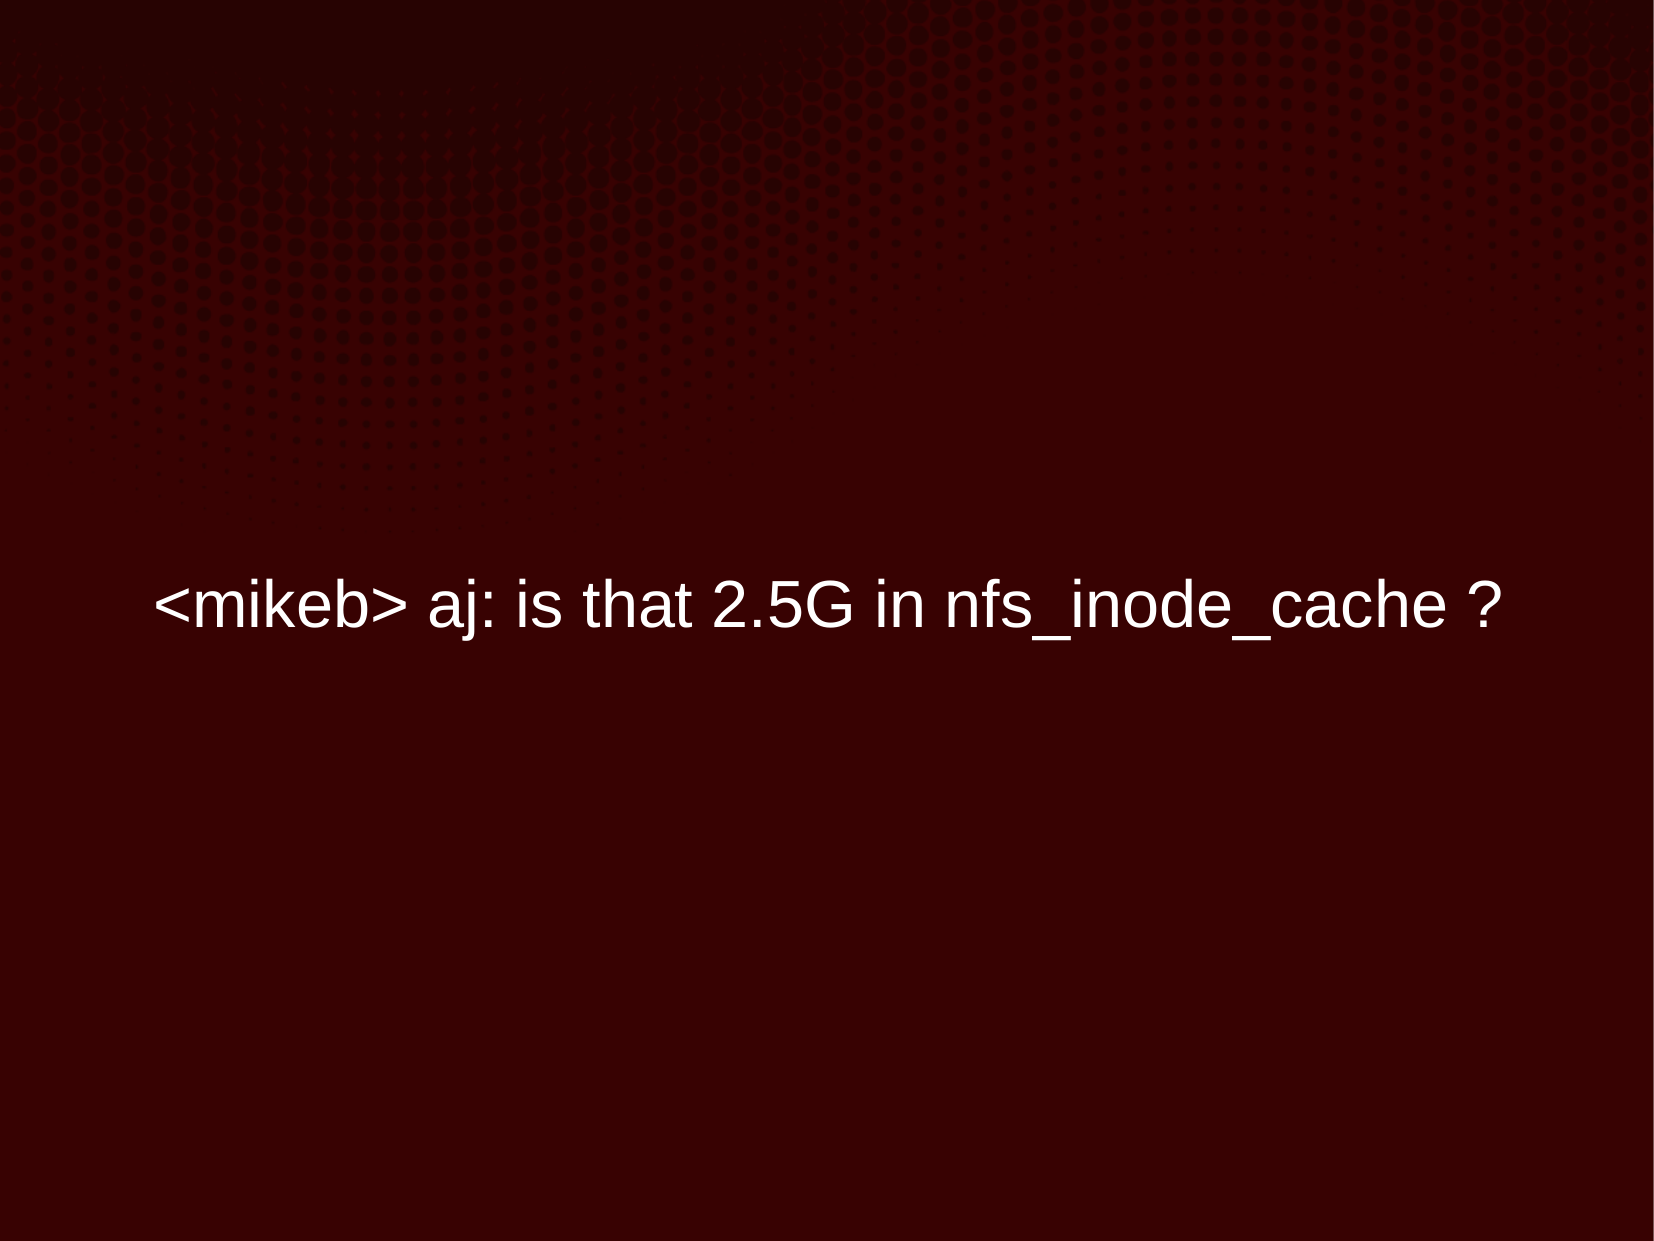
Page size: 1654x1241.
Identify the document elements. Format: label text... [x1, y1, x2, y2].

picture [0, 0, 1654, 1241]
list <mikeb> aj: is that 2.5G in nfs_inode_cache ? [82, 566, 1571, 1109]
